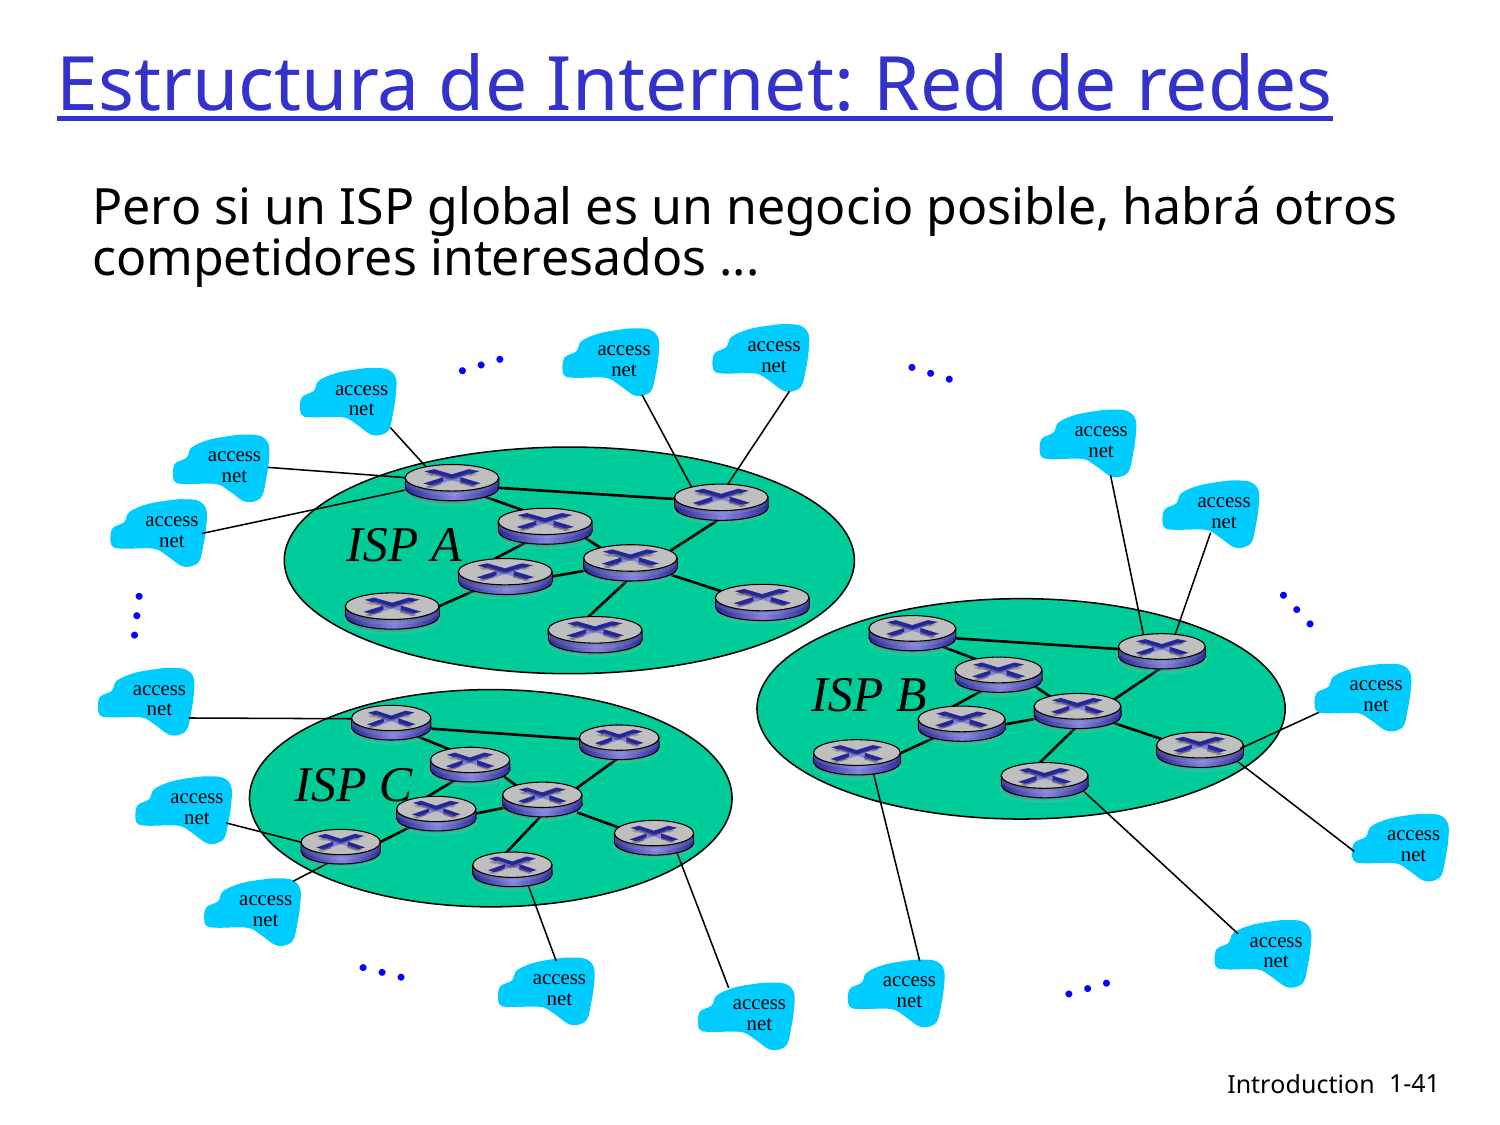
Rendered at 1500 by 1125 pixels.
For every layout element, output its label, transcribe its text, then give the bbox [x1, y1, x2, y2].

text_box access net [110, 670, 201, 728]
text_box [580, 725, 659, 763]
text_box [346, 593, 439, 633]
text_box access net [123, 501, 214, 559]
text_box [1314, 687, 1327, 714]
text_box access net [148, 779, 239, 837]
text_box access net [860, 962, 951, 1020]
text_box [498, 509, 592, 548]
text_box ISP C [262, 743, 428, 820]
text_box [172, 458, 185, 485]
text_box access net [185, 437, 276, 495]
text_box [97, 691, 110, 718]
text_box [585, 545, 676, 584]
text_box … [1250, 534, 1374, 658]
text_box [361, 428, 390, 436]
text_box [624, 389, 653, 397]
text_box [431, 748, 509, 786]
text_box [1119, 634, 1206, 673]
text_box access net [1227, 922, 1318, 980]
text_box Pero si un ISP global es un negocio posible, habrá otros competidores interesados ... [77, 176, 1424, 287]
text_box [473, 852, 551, 891]
text_box [171, 559, 201, 567]
text_box [847, 983, 860, 1010]
text_box … [323, 940, 431, 1045]
text_box [559, 1018, 588, 1026]
text_box [1101, 470, 1130, 478]
text_box [697, 1006, 710, 1032]
text_box [110, 522, 123, 549]
text_box 1-<number> [1365, 1060, 1477, 1106]
text_box [918, 706, 1005, 745]
text_box … [420, 292, 530, 400]
text_box [1162, 504, 1175, 530]
text_box [266, 939, 294, 946]
text_box [759, 1043, 788, 1051]
text_box access net [575, 331, 666, 389]
text_box [1413, 874, 1442, 882]
text_box Introduction [914, 1060, 1390, 1109]
text_box [459, 558, 552, 598]
text_box [159, 728, 188, 736]
text_box … [69, 565, 165, 663]
text_box access net [1052, 412, 1143, 470]
text_box [301, 830, 380, 868]
text_box ISP A [313, 503, 336, 508]
text_box [1224, 541, 1253, 549]
text_box [204, 901, 217, 928]
title Estructura de Internet: Red de redes [41, 27, 1463, 134]
text_box access net [710, 985, 801, 1043]
text_box [1275, 980, 1305, 988]
text_box [504, 783, 581, 821]
text_box [234, 495, 263, 503]
text_box [712, 347, 725, 374]
text_box ISP A [313, 503, 477, 580]
text_box [1157, 733, 1244, 771]
text_box [1214, 943, 1227, 970]
text_box [1035, 694, 1121, 732]
text_box [1351, 837, 1365, 864]
text_box … [882, 300, 992, 409]
text_box [197, 837, 225, 844]
text_box [549, 616, 642, 656]
text_box access net [1365, 816, 1456, 874]
text_box access net [1327, 666, 1418, 724]
text_box [497, 981, 510, 1007]
text_box [814, 740, 901, 779]
text_box [716, 585, 809, 623]
text_box [135, 799, 148, 826]
text_box [869, 616, 956, 653]
text_box [773, 384, 803, 392]
text_box … [1039, 955, 1148, 1060]
text_box access net [312, 370, 403, 428]
text_box [397, 796, 476, 835]
text_box [1039, 433, 1052, 460]
text_box access net [510, 960, 601, 1018]
text_box ISP B [778, 653, 942, 729]
text_box access net [725, 326, 816, 384]
text_box [1001, 762, 1088, 802]
text_box [955, 658, 1042, 696]
text_box [299, 391, 312, 418]
text_box [352, 706, 431, 743]
text_box [1376, 724, 1405, 732]
text_box [405, 465, 498, 503]
text_box [909, 1020, 938, 1028]
text_box [614, 821, 694, 859]
text_box [562, 352, 575, 378]
text_box access net [1175, 483, 1266, 541]
text_box access net [217, 881, 307, 939]
text_box [676, 485, 767, 523]
